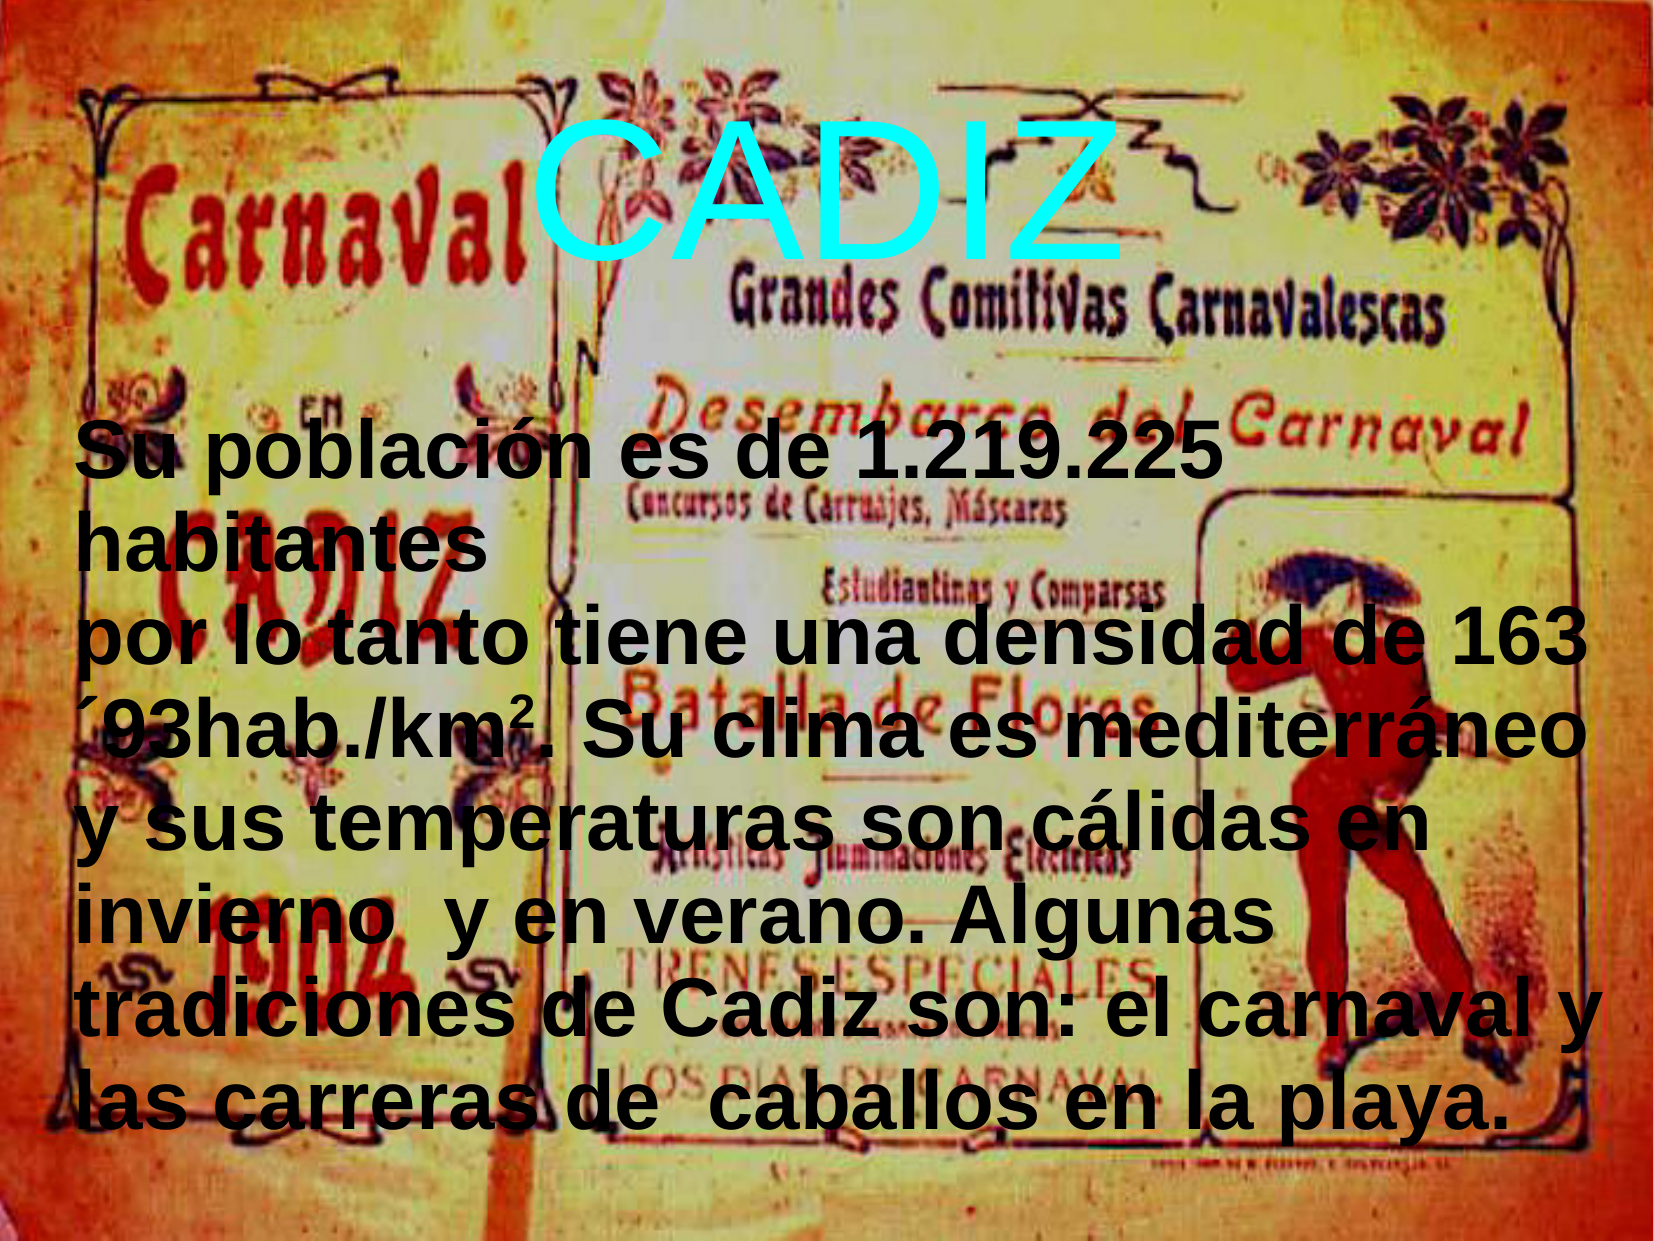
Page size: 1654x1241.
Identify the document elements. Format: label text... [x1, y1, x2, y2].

picture [0, 0, 1654, 1241]
text_box Su población es de 1.219.225 habitantes por lo tanto tiene una densidad de 163´93hab./km2. Su clima es mediterráneo y sus temperaturas son cálidas en invierno y en verano. Algunas tradiciones de Cadiz son: el carnaval y las carreras de caballos en la playa. [59, 395, 1625, 1241]
text_box CADIZ [501, 70, 1152, 310]
